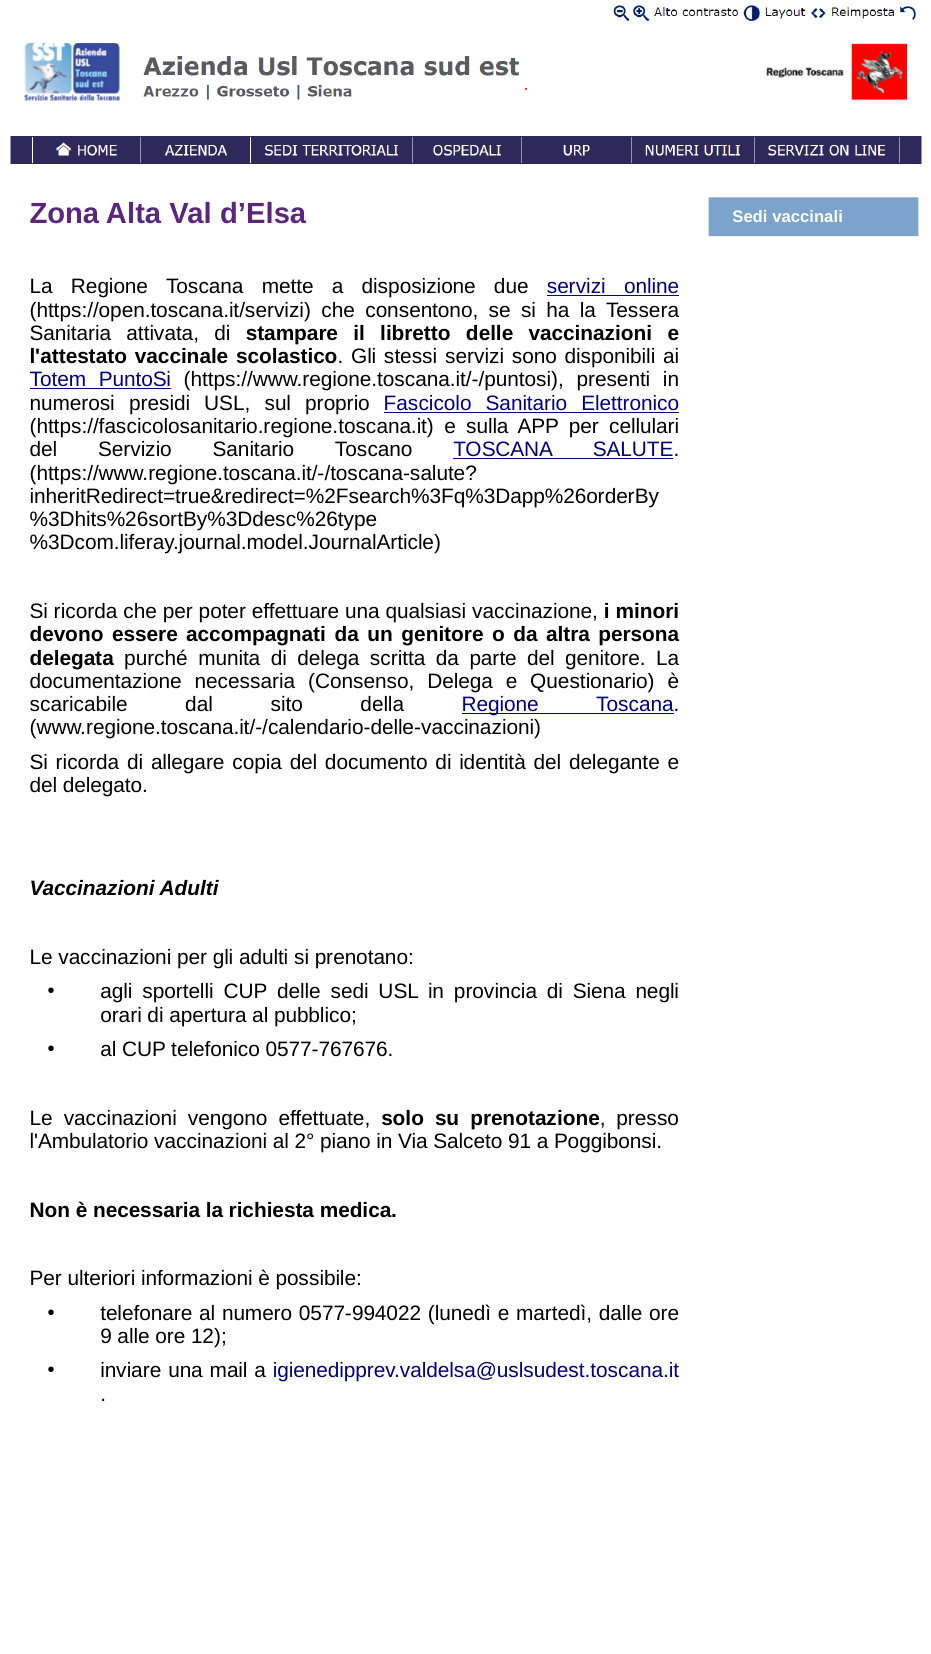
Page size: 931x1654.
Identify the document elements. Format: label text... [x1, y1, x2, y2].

list Sedi vaccinali [708, 197, 919, 237]
picture [0, 0, 931, 172]
list Zona Alta Val d’Elsa La Regione Toscana mette a disposizione due servizi online (https://open.toscana.it/servizi) che consentono, se si ha la Tessera Sanitaria attivata, di stampare il libretto delle vaccinazioni e l'attestato vaccinale scolastico. Gli stessi servizi sono disponibili ai Totem PuntoSi (https://www.regione.toscana.it/-/puntosi), presenti in numerosi presidi USL, sul proprio Fascicolo Sanitario Elettronico (https://fascicolosanitario.regione.toscana.it) e sulla APP per cellulari del Servizio Sanitario Toscano TOSCANA SALUTE. (https://www.regione.toscana.it/-/toscana-salute?inheritRedirect=true&redirect=%2Fsearch%3Fq%3Dapp%26orderBy%3Dhits%26sortBy%3Ddesc%26type%3Dcom.liferay.journal.model.JournalArticle) Si ricorda che per poter effettuare una qualsiasi vaccinazione, i minori devono essere accompagnati da un genitore o da altra persona delegata purché munita di delega scritta da parte del genitore. La documentazione necessaria (Consenso, Delega e Questionario) è scaricabile dal sito della Regione Toscana. (www.regione.toscana.it/-/calendario-delle-vaccinazioni) Si ricorda di allegare copia del documento di identità del delegante e del delegato. Vaccinazioni Adulti Le vaccinazioni per gli adulti si prenotano: agli sportelli CUP delle sedi USL in provincia di Siena negli orari di apertura al pubblico; al CUP telefonico 0577-767676. Le vaccinazioni vengono effettuate, solo su prenotazione, presso l'Ambulatorio vaccinazioni al 2° piano in Via Salceto 91 a Poggibonsi. Non è necessaria la richiesta medica. Per ulteriori informazioni è possibile: telefonare al numero 0577-994022 (lunedì e martedì, dalle ore 9 alle ore 12); inviare una mail a igienedipprev.valdelsa@uslsudest.toscana.it. [29, 196, 680, 1436]
